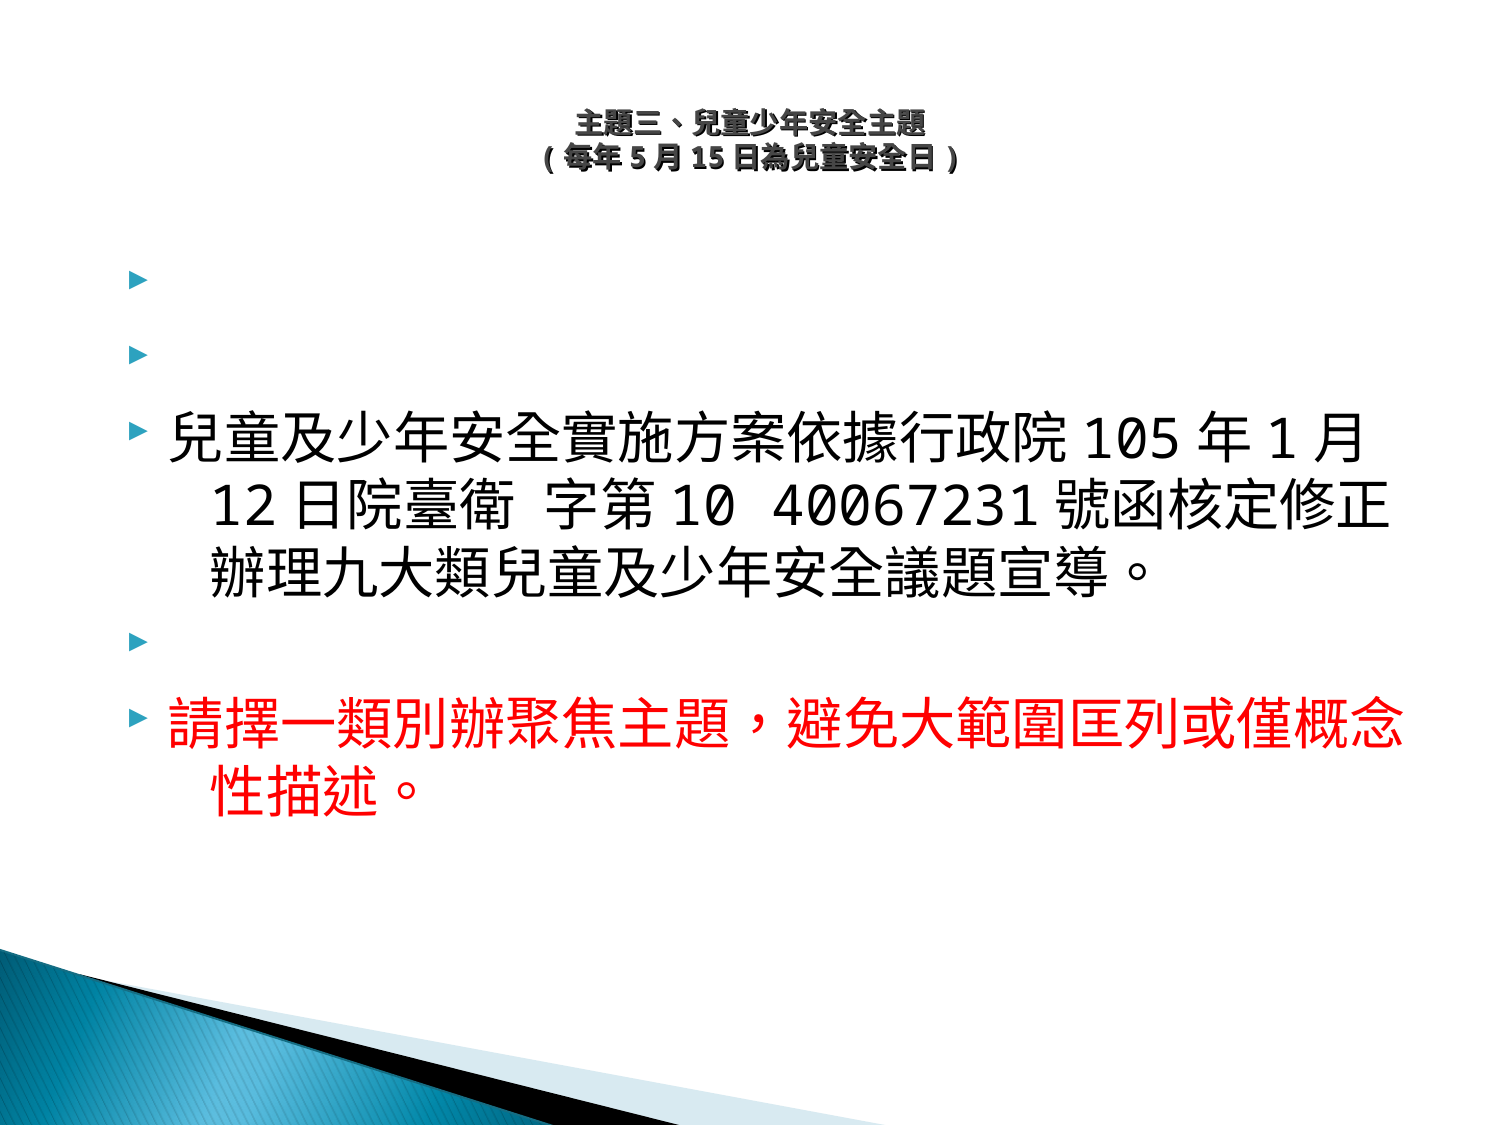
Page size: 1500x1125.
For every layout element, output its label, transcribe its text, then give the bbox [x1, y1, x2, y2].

title 主題三、兒童少年安全主題 (每年5月15日為兒童安全日) [75, 45, 1426, 233]
list 兒童及少年安全實施方案依據行政院105年1月 12日院臺衛 字第10 40067231號函核定修正辦理九大類兒童及少年安全議題宣導。 請擇一類別辦聚焦主題，避免大範圍匡列或僅概念性描述。 [75, 242, 1426, 986]
